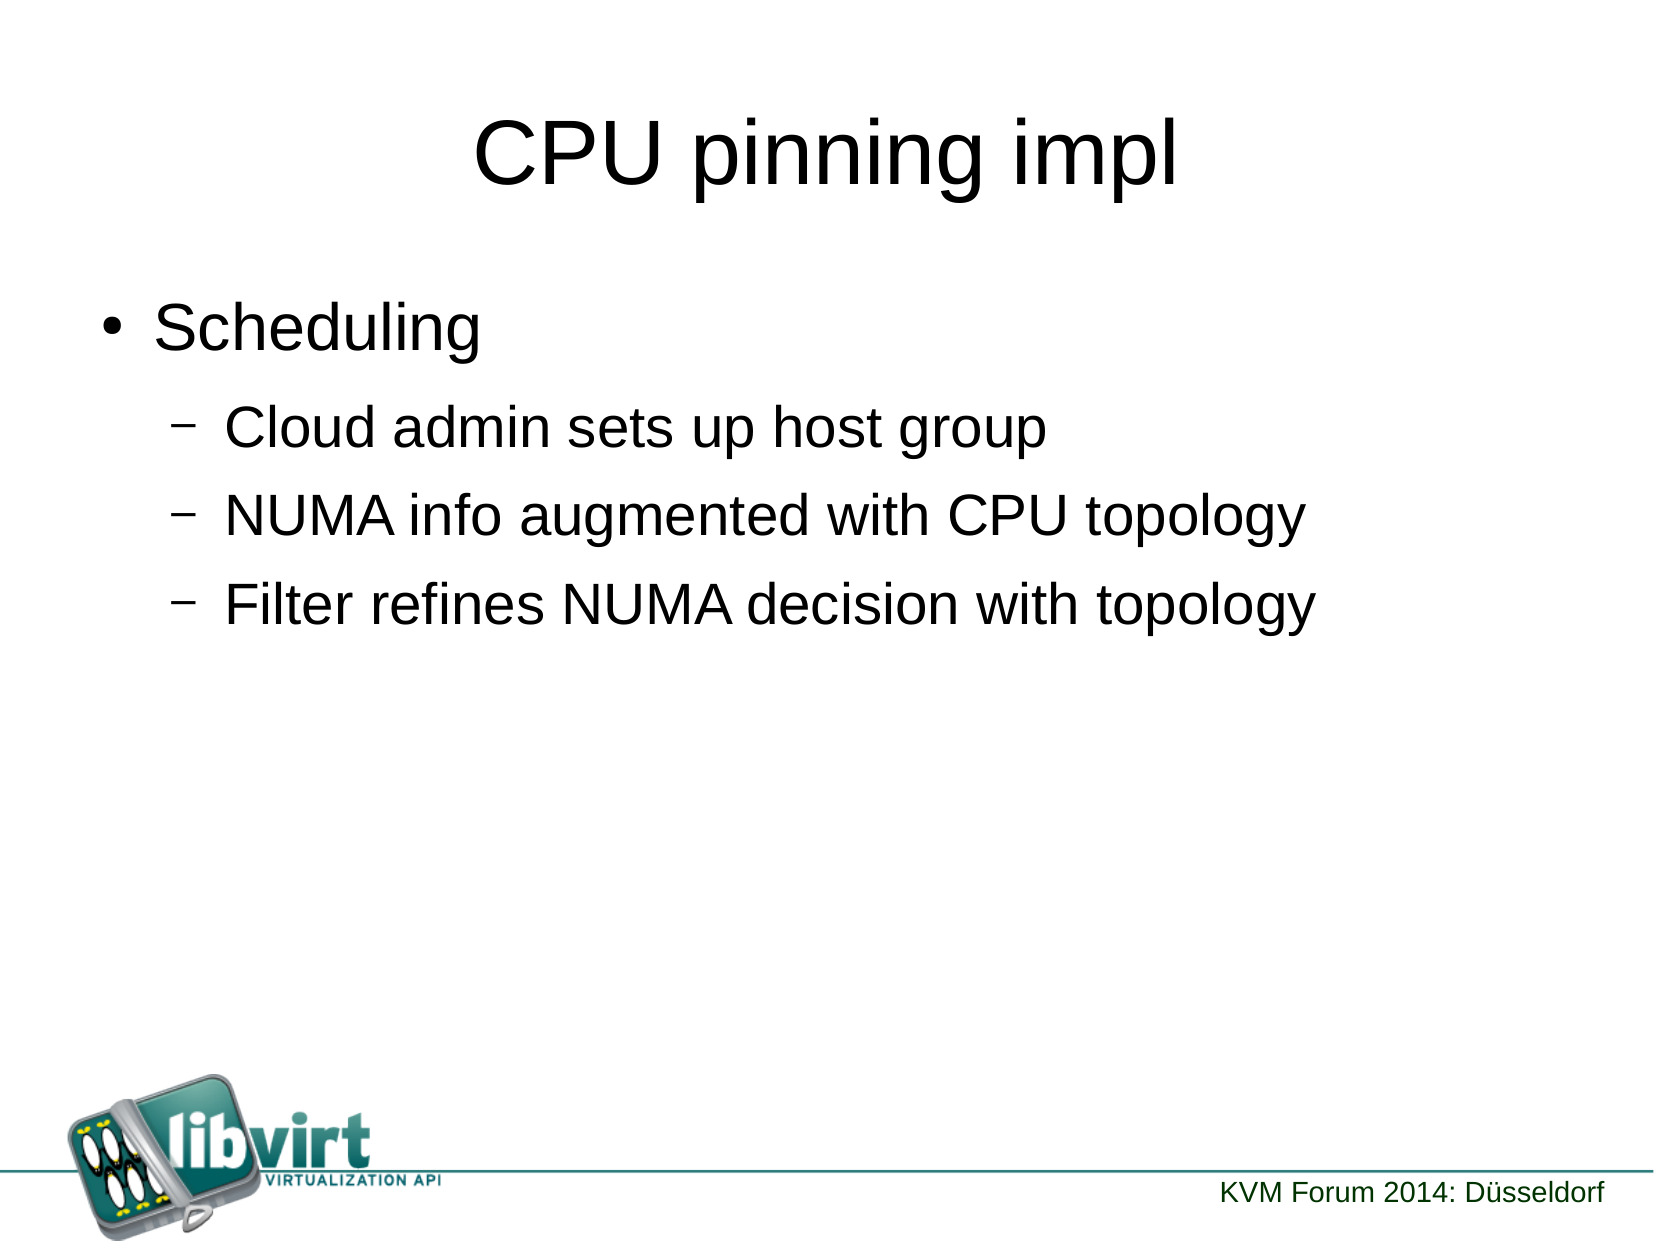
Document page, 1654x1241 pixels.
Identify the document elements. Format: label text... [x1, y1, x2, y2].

picture [0, 1074, 1654, 1241]
list Scheduling Cloud admin sets up host group NUMA info augmented with CPU topology Filter refines NUMA decision with topology [82, 290, 1571, 1010]
title CPU pinning impl [82, 49, 1571, 257]
